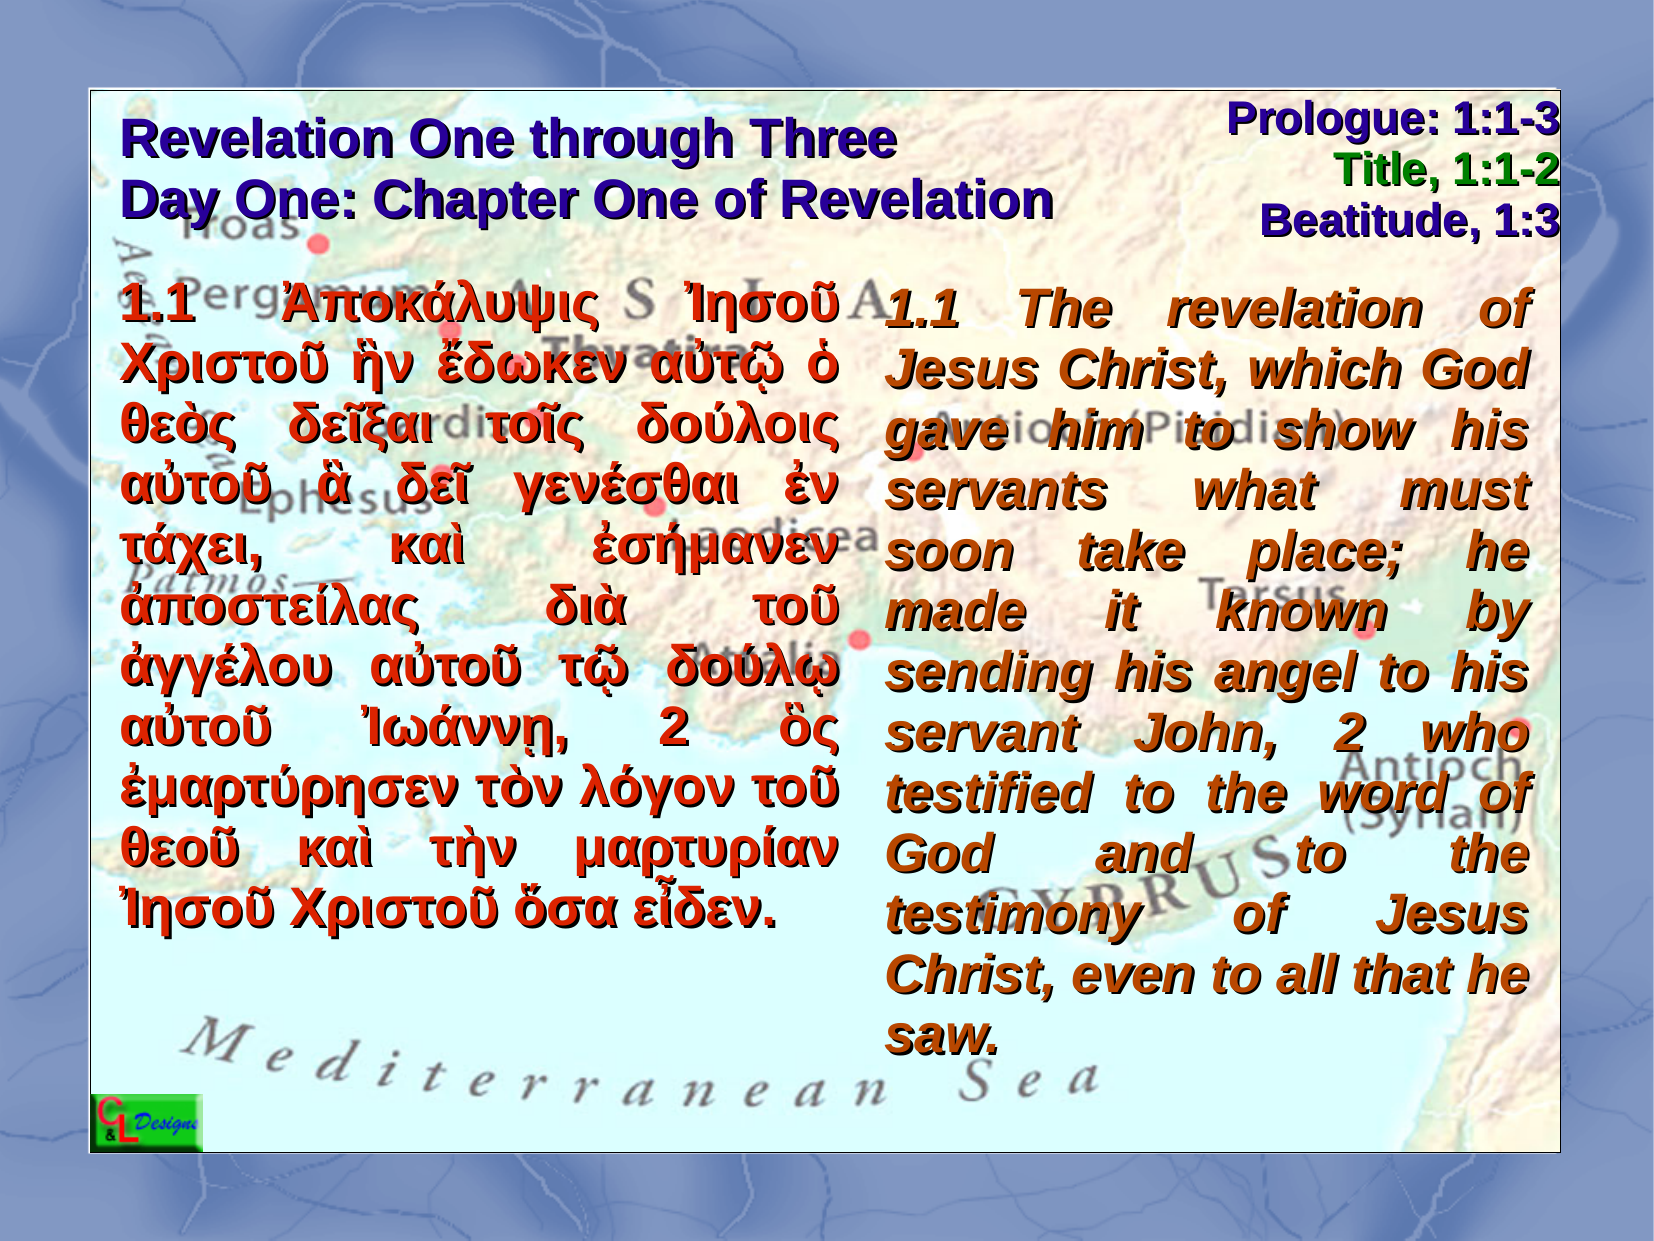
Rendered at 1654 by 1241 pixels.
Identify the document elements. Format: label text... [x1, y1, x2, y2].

picture [0, 0, 1654, 1241]
text_box 1.1 The revelation of Jesus Christ, which God gave him to show his servants what must soon take place; he made it known by sending his angel to his servant John, 2 who testified to the word of God and to the testimony of Jesus Christ, even to all that he saw. [870, 270, 1546, 1085]
text_box 1.1 Ἀποκάλυψις Ἰησοῦ Χριστοῦ ἣν ἔδωκεν αὐτῷ ὁ θεὸς δεῖξαι τοῖς δούλοις αὐτοῦ ἃ δεῖ γενέσθαι ἐν τάχει, καὶ ἐσήμανεν ἀποστείλας διὰ τοῦ ἀγγέλου αὐτοῦ τῷ δούλῳ αὐτοῦ Ἰωάννῃ, 2 ὃς ἐμαρτύρησεν τὸν λόγον τοῦ θεοῦ καὶ τὴν μαρτυρίαν Ἰησοῦ Χριστοῦ ὅσα εἶδεν. [105, 263, 856, 961]
text_box Prologue: 1:1-3 Title, 1:1-2 Beatitude, 1:3 [1135, 90, 1561, 247]
title Revelation One through Three Day One: Chapter One of Revelation [119, 96, 1081, 241]
